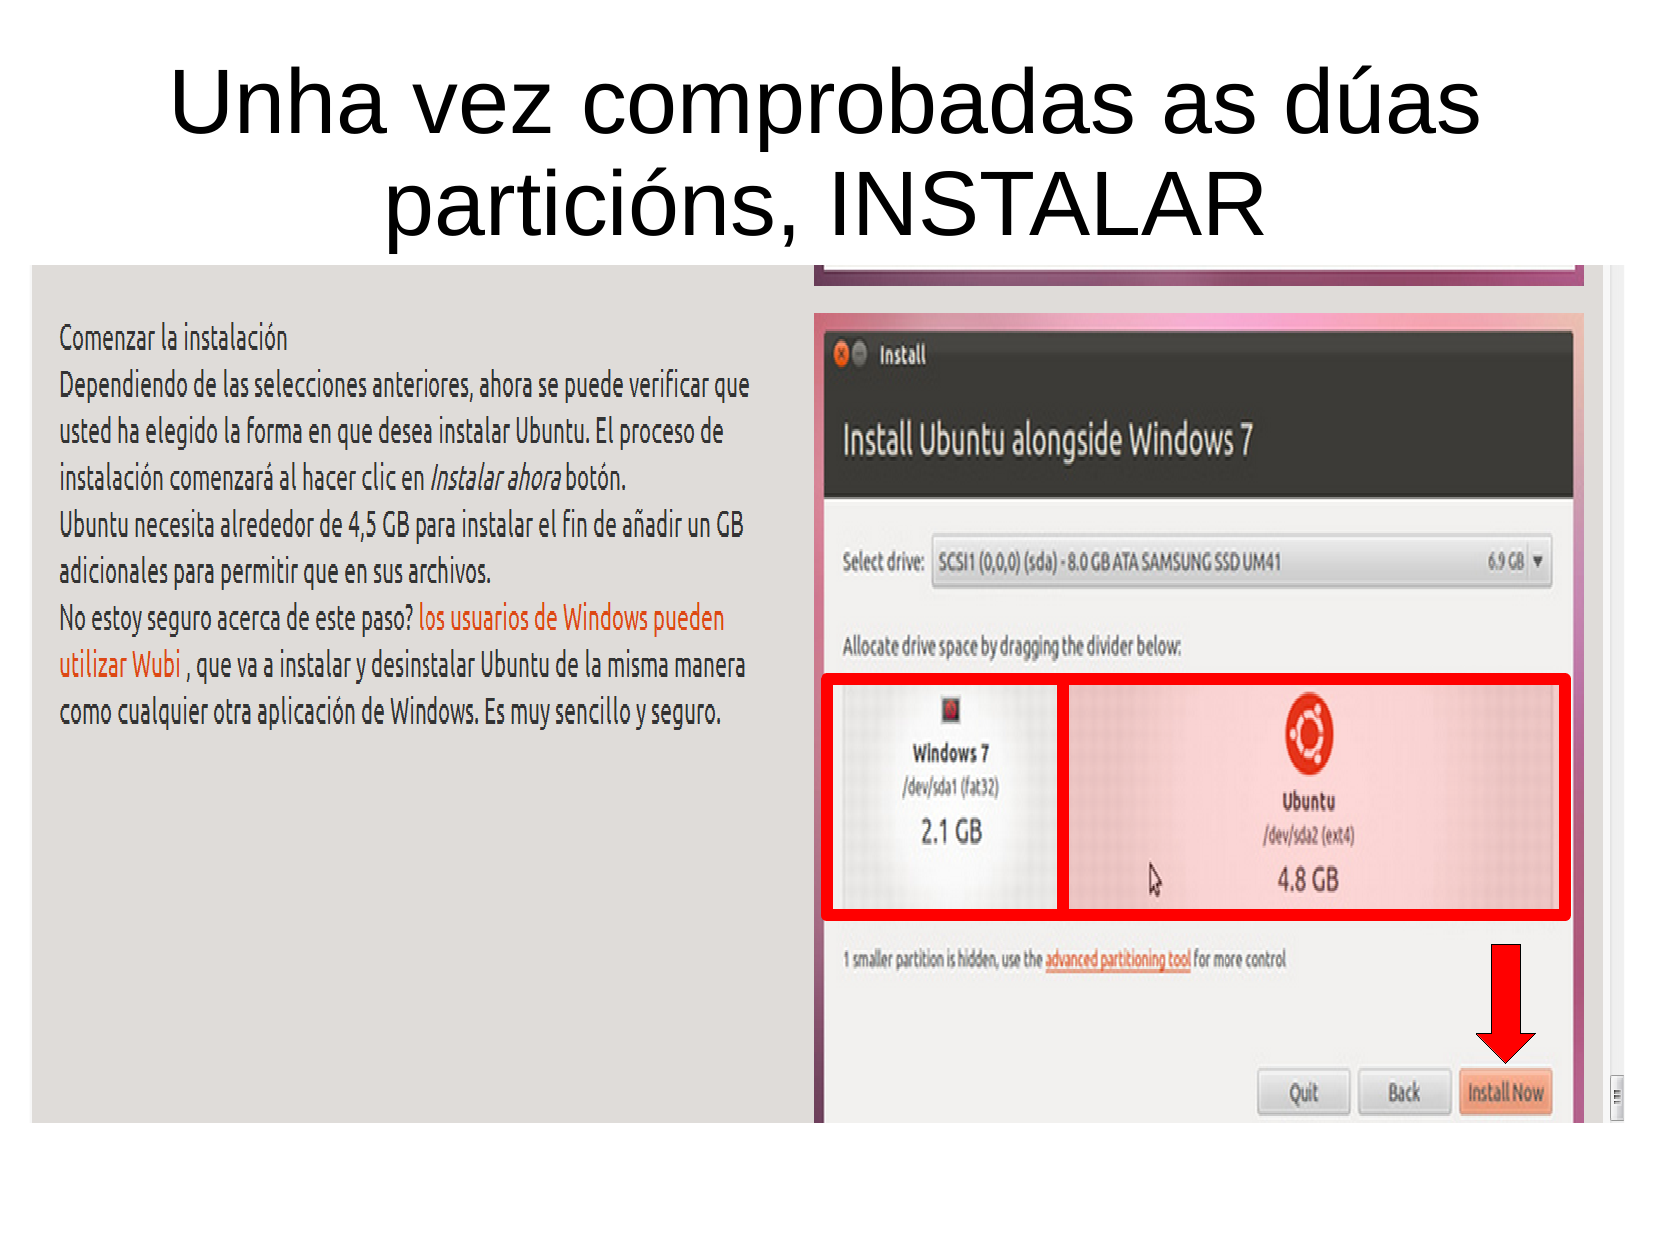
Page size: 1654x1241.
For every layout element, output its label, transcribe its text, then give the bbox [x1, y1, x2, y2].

picture [29, 265, 1625, 1123]
title Unha vez comprobadas as dúas particións, INSTALAR [82, 49, 1571, 257]
text_box [826, 679, 1565, 916]
text_box [1476, 944, 1536, 1064]
